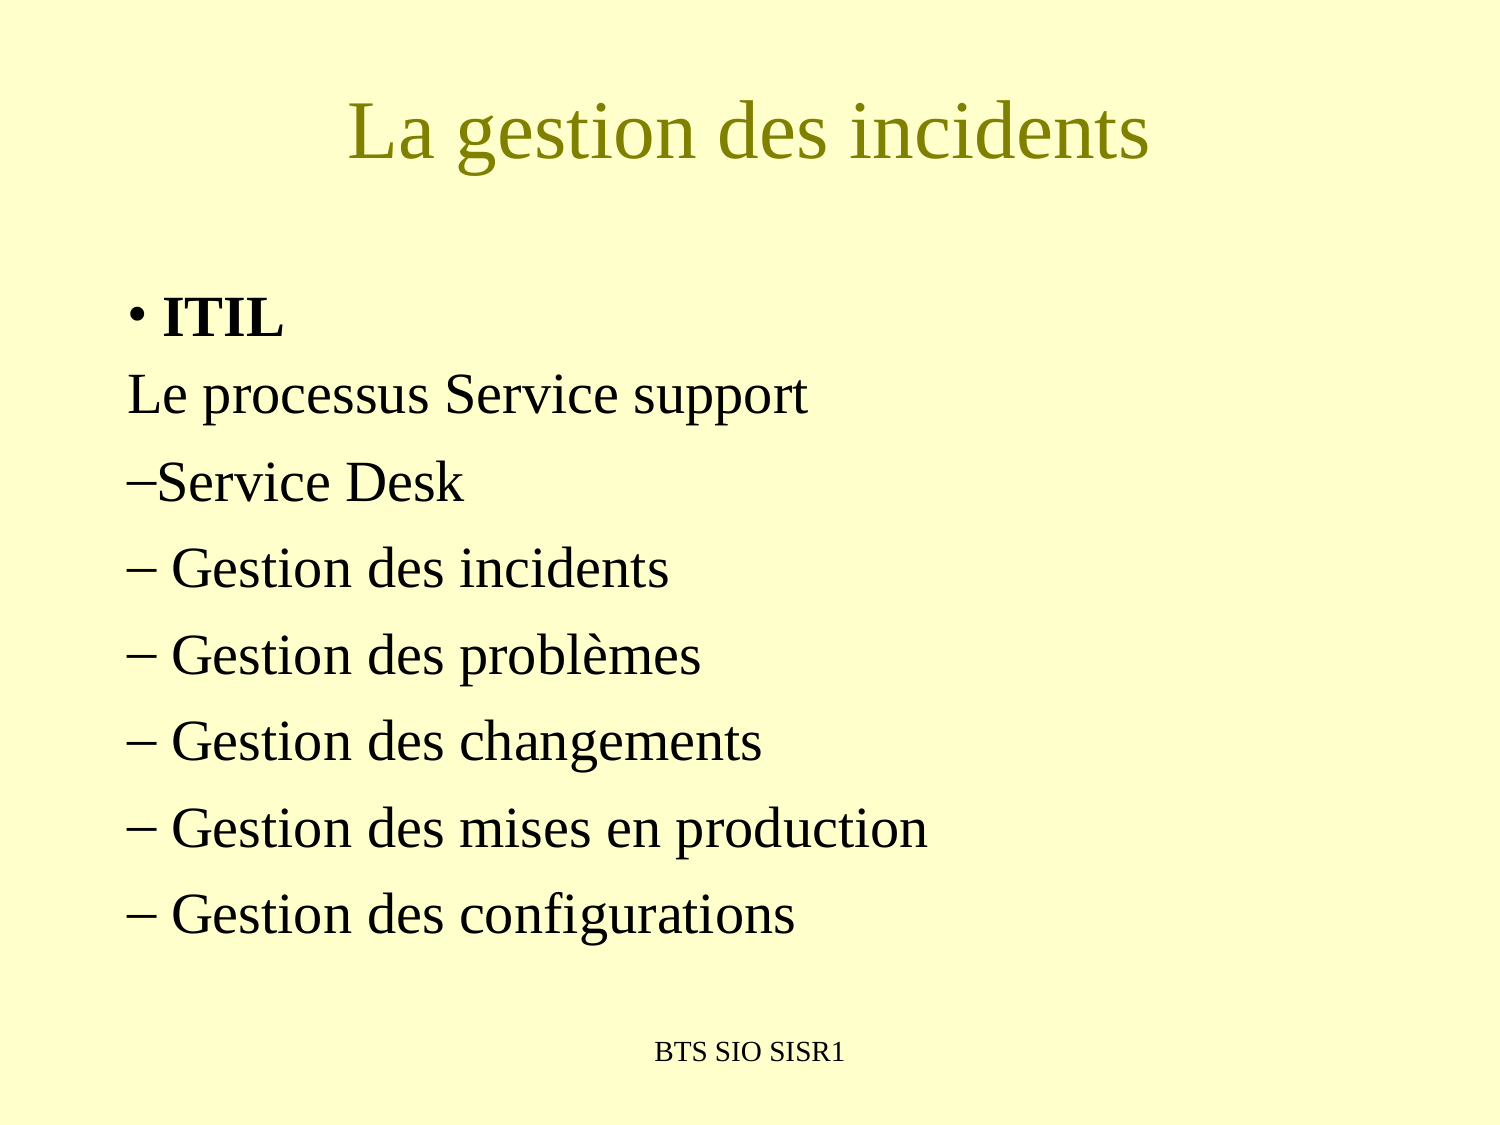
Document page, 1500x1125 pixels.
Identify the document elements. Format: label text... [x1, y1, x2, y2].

list ITIL Le processus Service support Service Desk Gestion des incidents Gestion des problèmes Gestion des changements Gestion des mises en production Gestion des configurations [112, 278, 1388, 962]
text_box BTS SIO SISR1 [512, 1025, 988, 1101]
